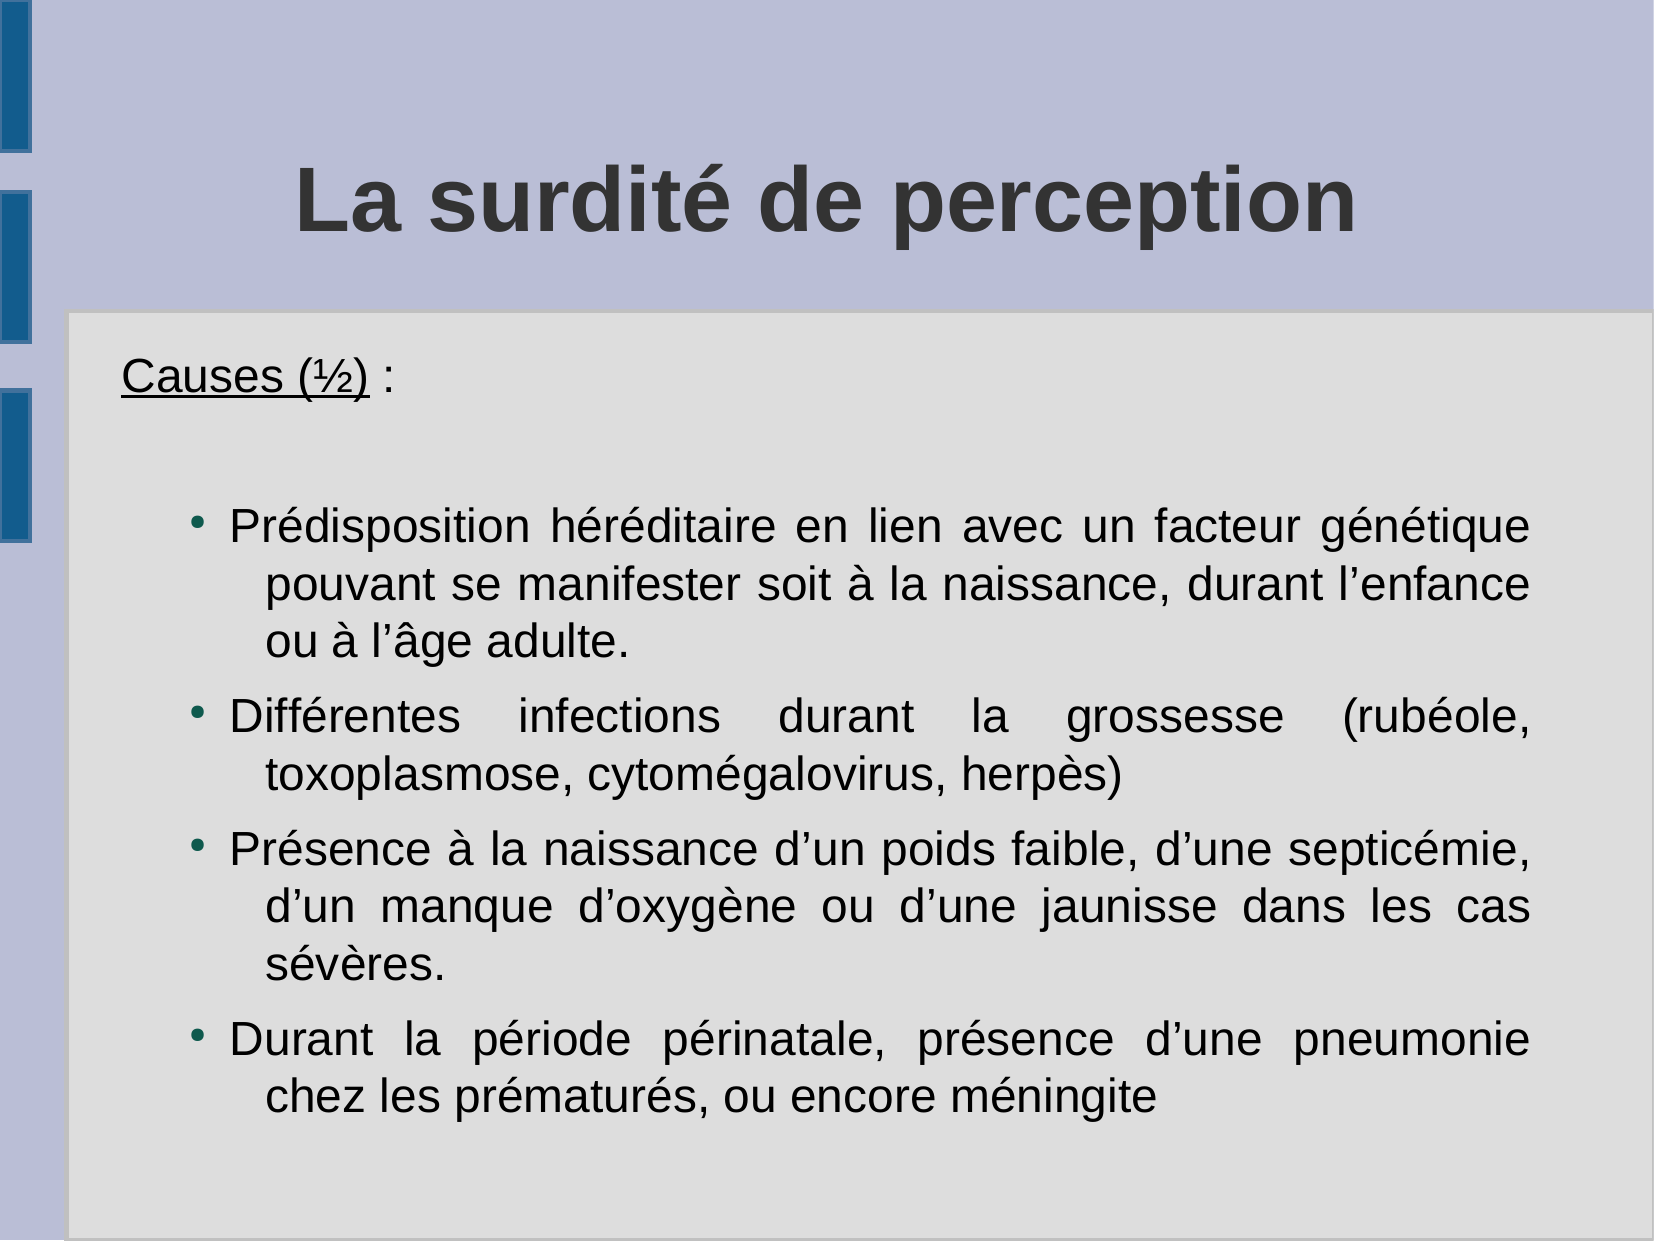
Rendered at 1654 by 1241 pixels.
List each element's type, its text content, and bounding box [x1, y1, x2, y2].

list Causes (½) : Prédisposition héréditaire en lien avec un facteur génétique pouvant se manifester soit à la naissance, durant l’enfance ou à l’âge adulte. Différentes infections durant la grossesse (rubéole, toxoplasmose, cytomégalovirus, herpès) Présence à la naissance d’un poids faible, d’une septicémie, d’un manque d’oxygène ou d’une jaunisse dans les cas sévères. Durant la période périnatale, présence d’une pneumonie chez les prématurés, ou encore méningite [121, 344, 1534, 1127]
title La surdité de perception [121, 91, 1534, 299]
